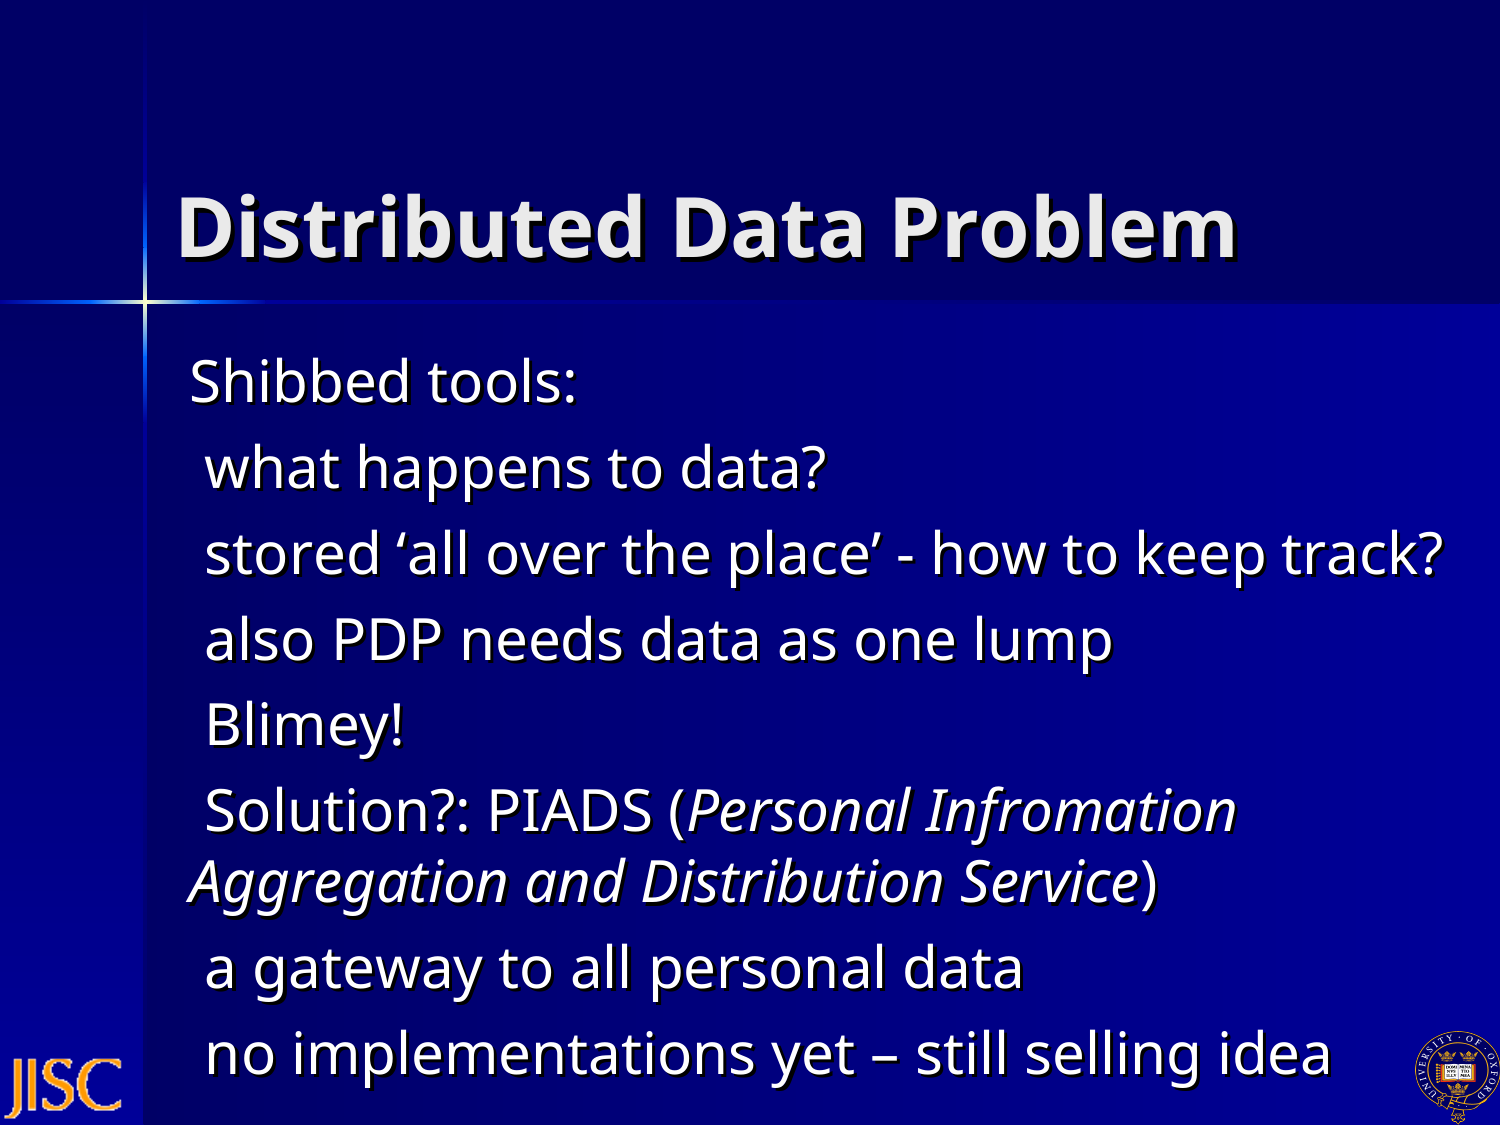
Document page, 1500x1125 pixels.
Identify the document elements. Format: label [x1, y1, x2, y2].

picture [1415, 1031, 1500, 1125]
picture [0, 1056, 126, 1125]
